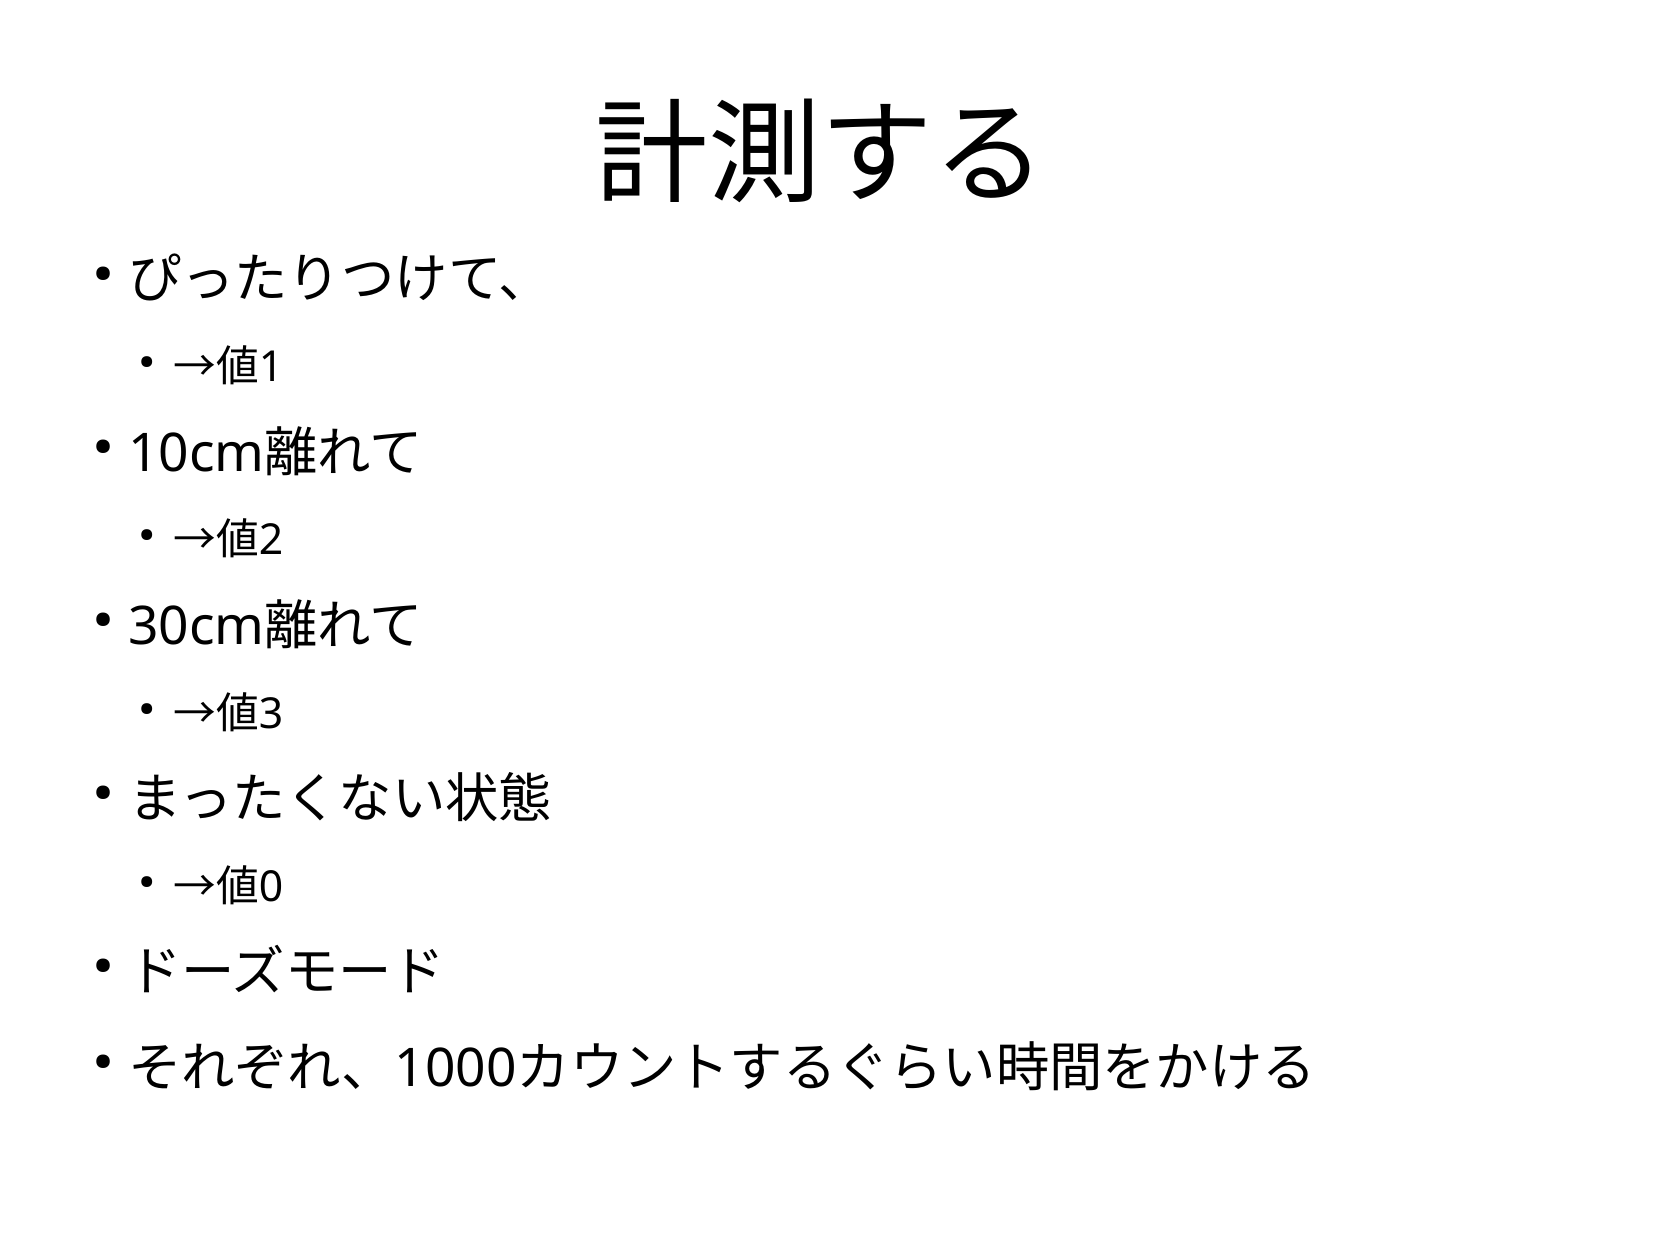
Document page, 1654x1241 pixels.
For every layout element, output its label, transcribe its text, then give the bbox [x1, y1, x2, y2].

list ぴったりつけて、 →値1 10cm離れて →値2 30cm離れて →値3 まったくない状態 →値0 ドーズモード それぞれ、1000カウントするぐらい時間をかける [82, 236, 1571, 1109]
title 計測する [76, 40, 1565, 249]
